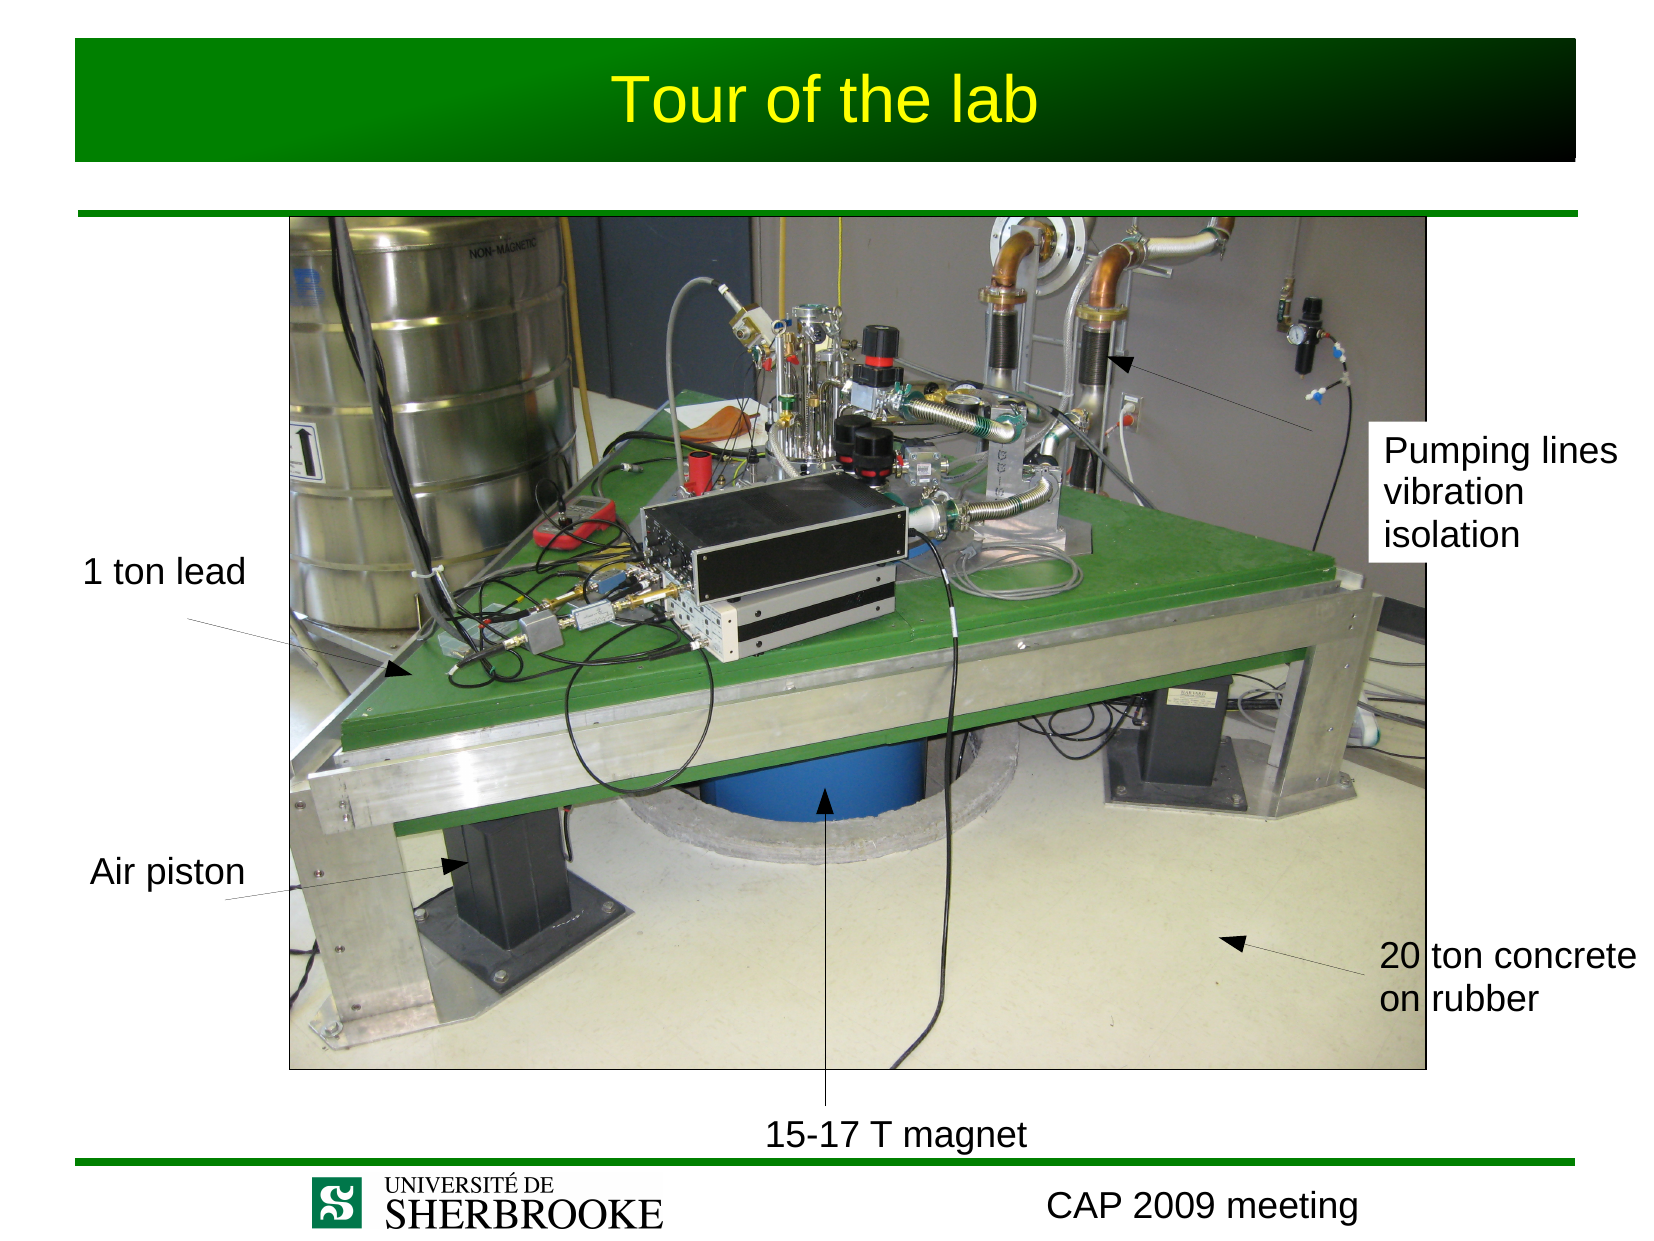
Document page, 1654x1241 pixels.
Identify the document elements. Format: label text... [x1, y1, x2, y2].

text_box Air piston [75, 843, 263, 901]
text_box 20 ton concrete on rubber [1364, 927, 1654, 1027]
text_box Pumping lines vibration isolation [1368, 421, 1636, 563]
picture [290, 217, 1426, 1069]
text_box 1 ton lead [67, 543, 263, 601]
text_box 15-17 T magnet [750, 1106, 1044, 1164]
title Tour of the lab [75, 38, 1576, 162]
picture [312, 1172, 663, 1229]
